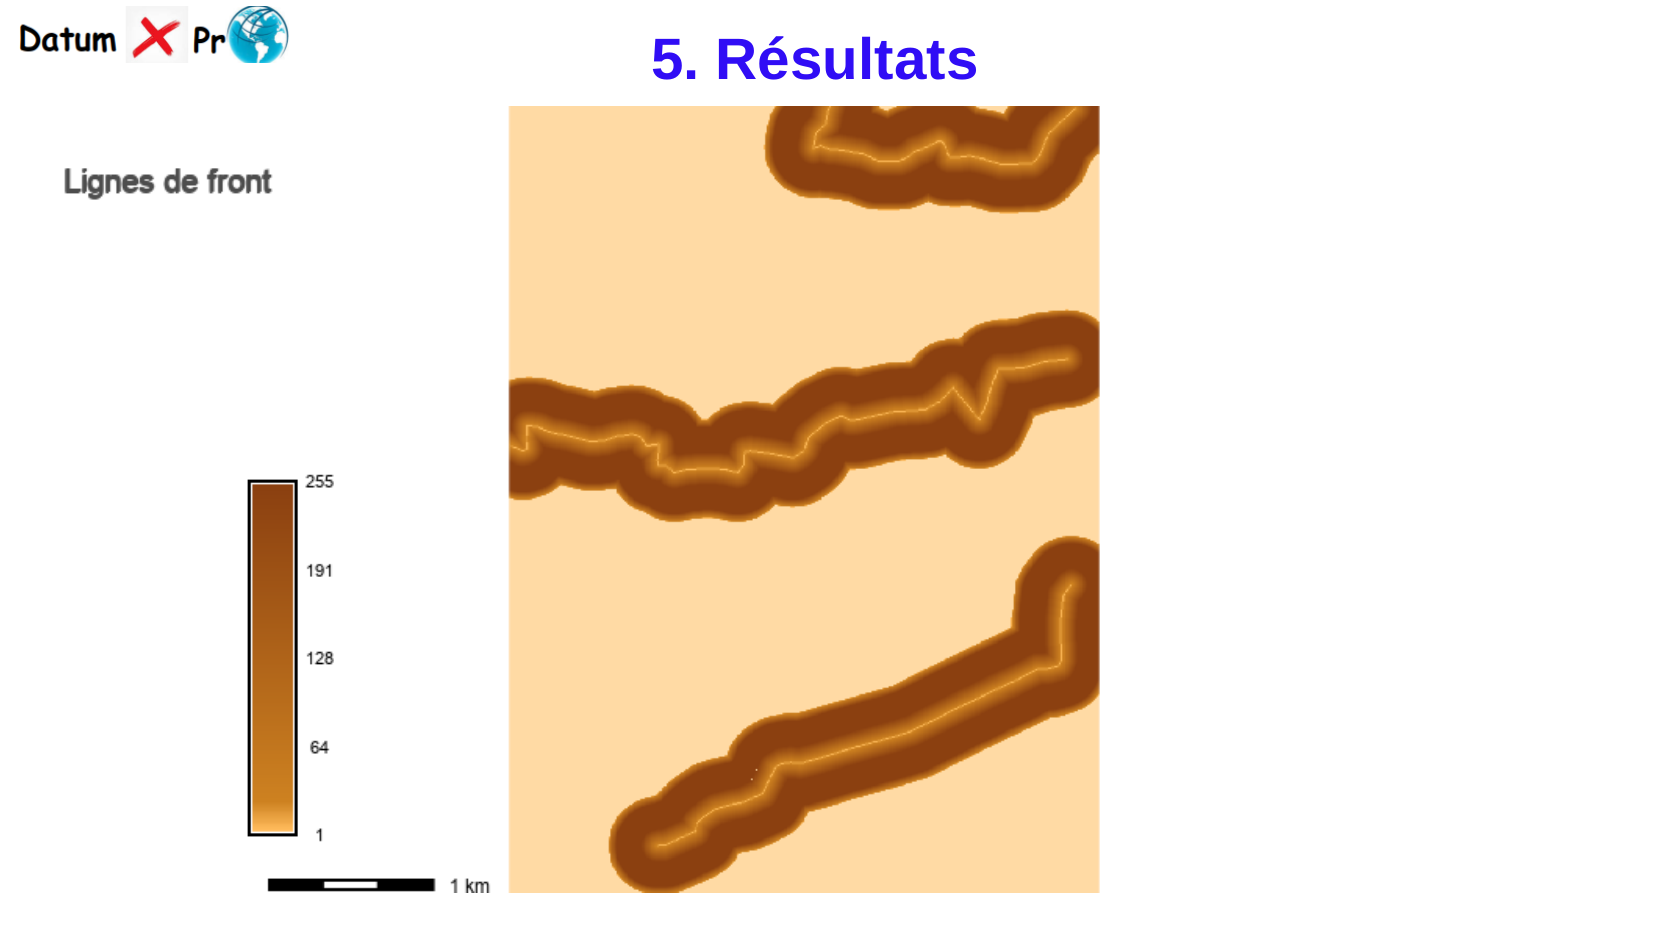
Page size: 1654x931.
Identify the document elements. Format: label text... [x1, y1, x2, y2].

title 5. Résultats [165, 23, 1465, 89]
picture [26, 106, 1583, 893]
picture [0, 6, 319, 63]
